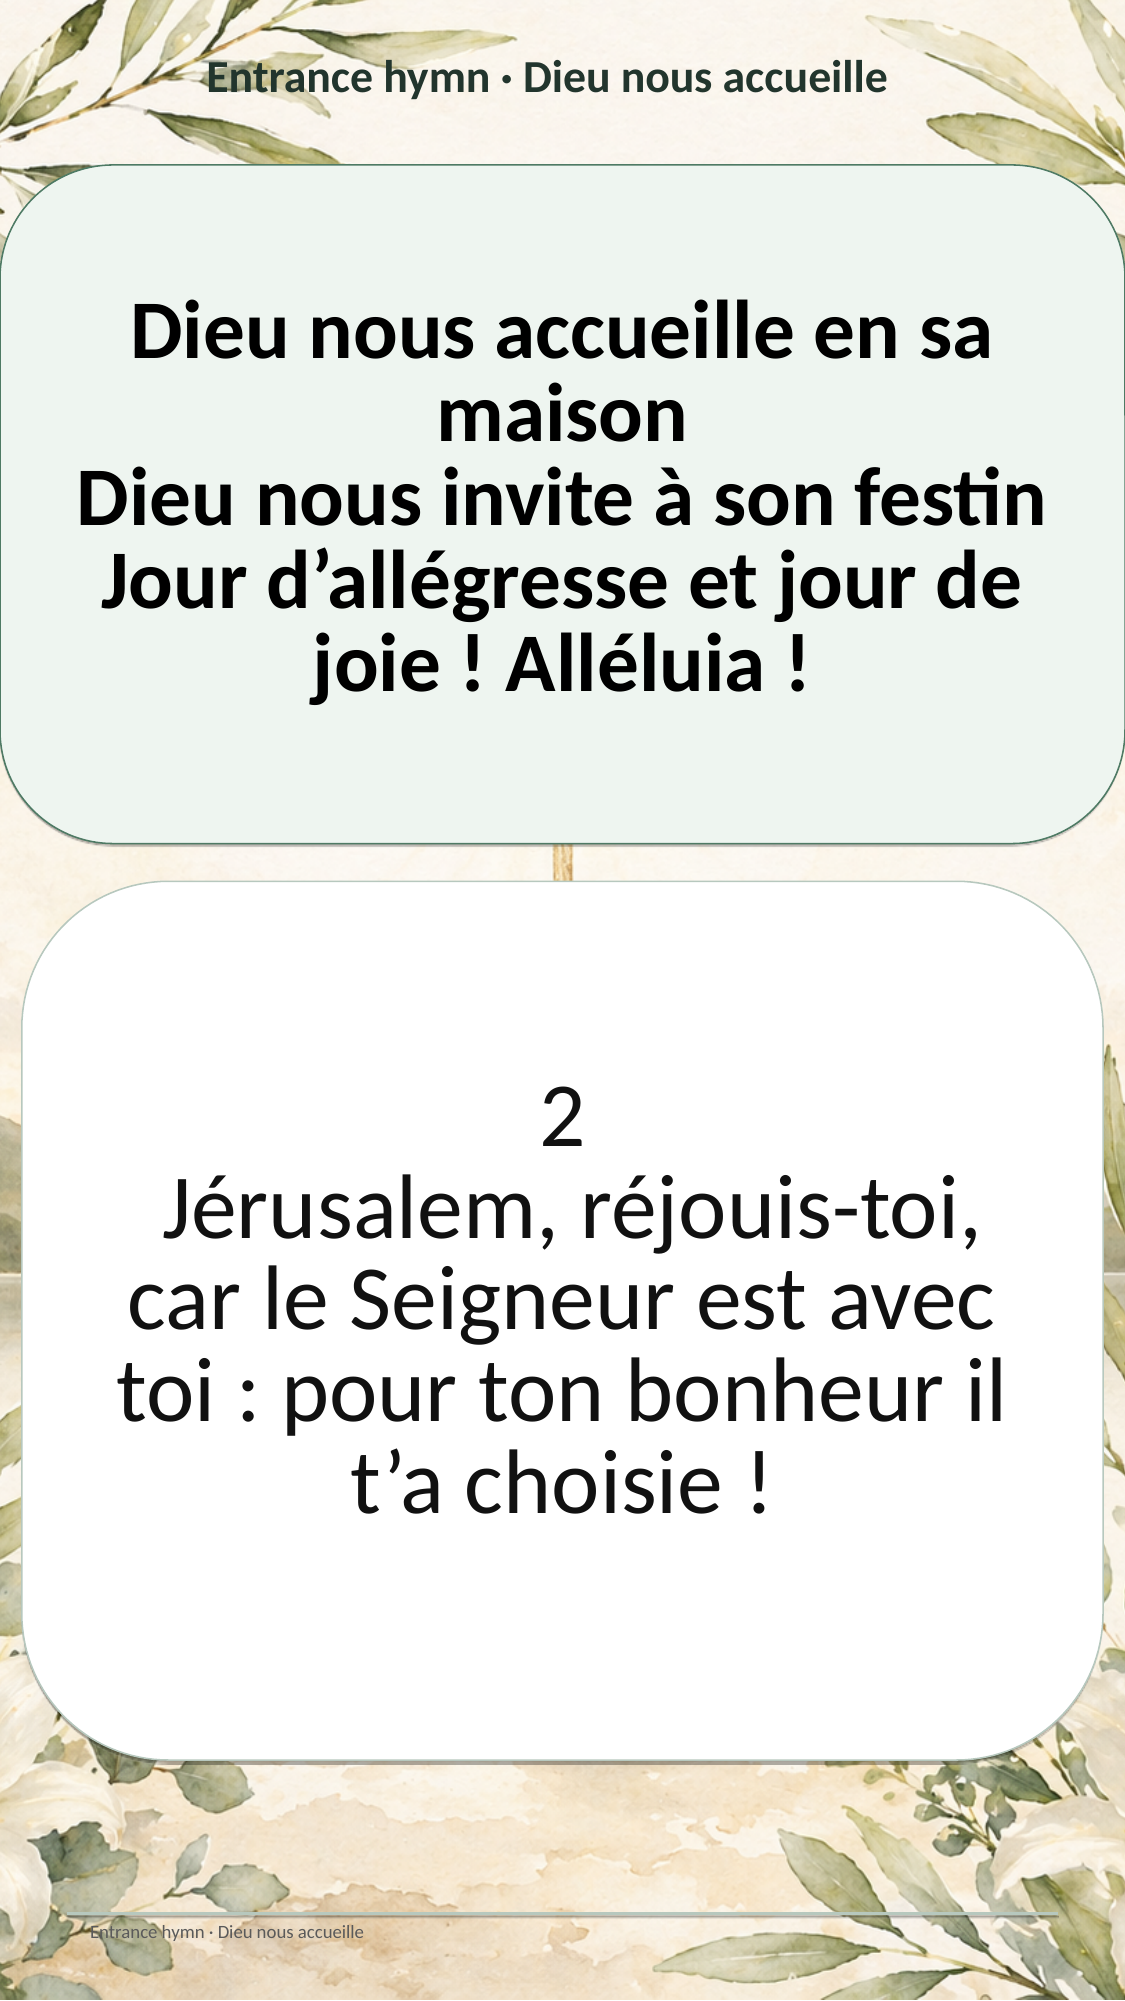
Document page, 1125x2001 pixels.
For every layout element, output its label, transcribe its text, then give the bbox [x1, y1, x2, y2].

text_box Entrance hymn · Dieu nous accueille [67, 51, 1028, 122]
text_box Entrance hymn · Dieu nous accueille [75, 1916, 736, 1955]
picture [0, 746, 1125, 2000]
text_box [21, 881, 1104, 1761]
picture [0, 0, 1125, 263]
text_box Dieu nous accueille en sa maison Dieu nous invite à son festin Jour d’allégresse et jour de joie ! Alléluia ! [0, 164, 1125, 844]
text_box 2 Jérusalem, réjouis-toi, car le Seigneur est avec toi : pour ton bonheur il t’a choisie ! [67, 939, 1058, 1676]
